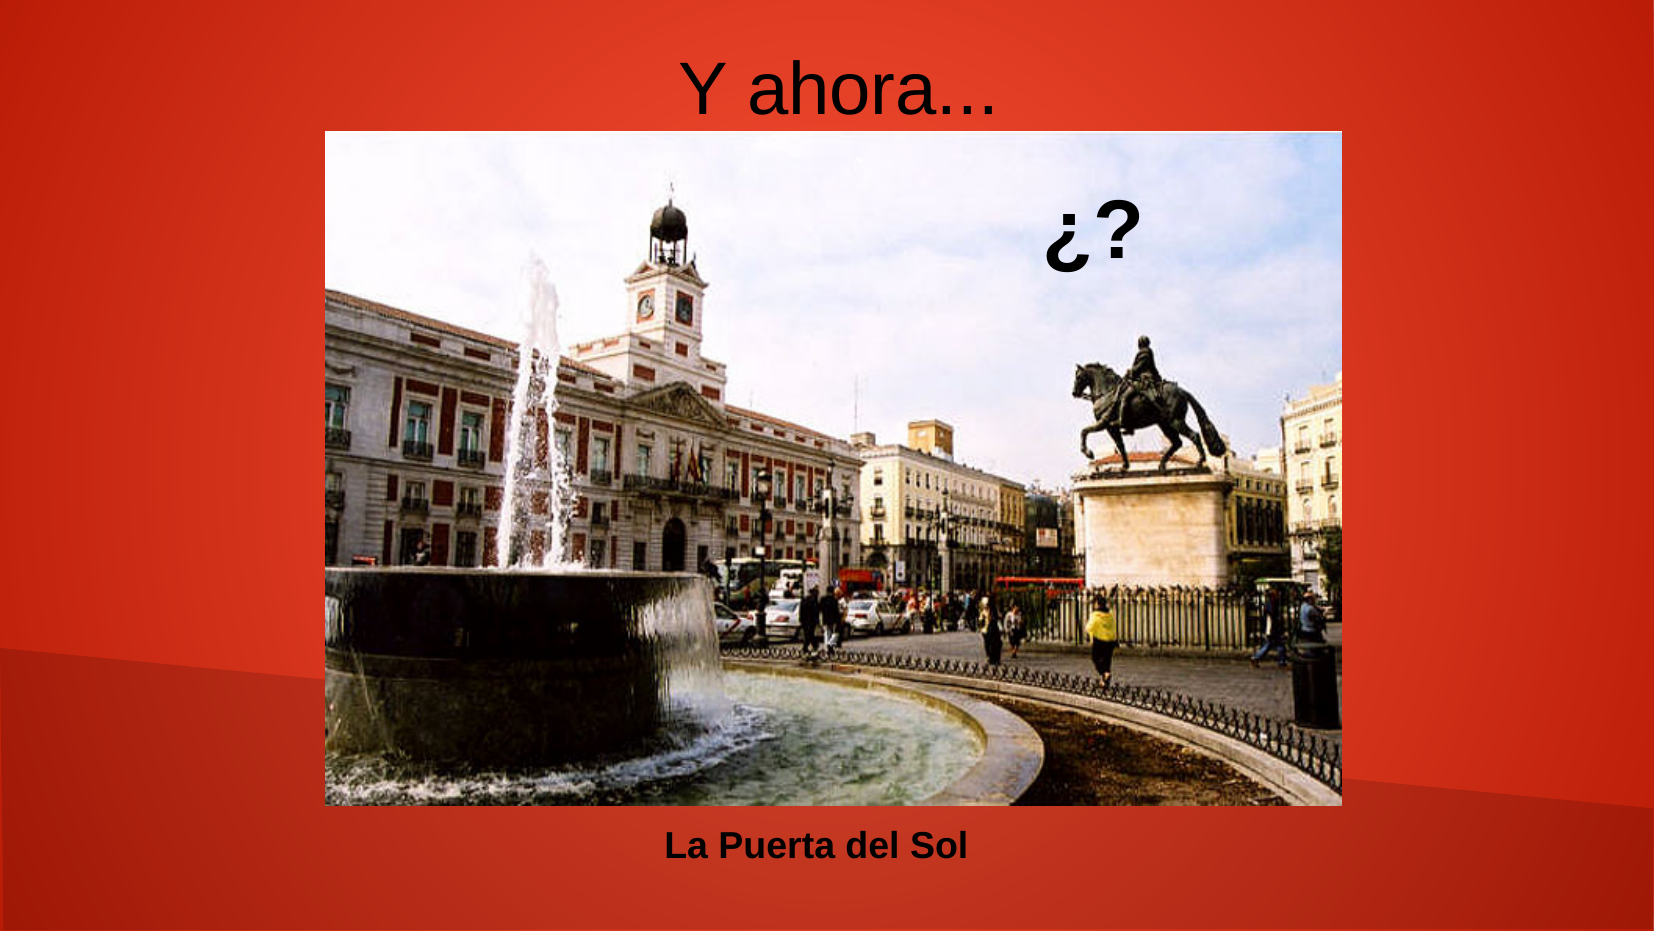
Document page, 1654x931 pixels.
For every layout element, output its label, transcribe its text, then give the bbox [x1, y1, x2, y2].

text_box La Puerta del Sol [649, 817, 1182, 875]
picture [325, 131, 1342, 806]
title Y ahora... [94, 11, 1583, 166]
text_box ¿? [1027, 175, 1264, 284]
